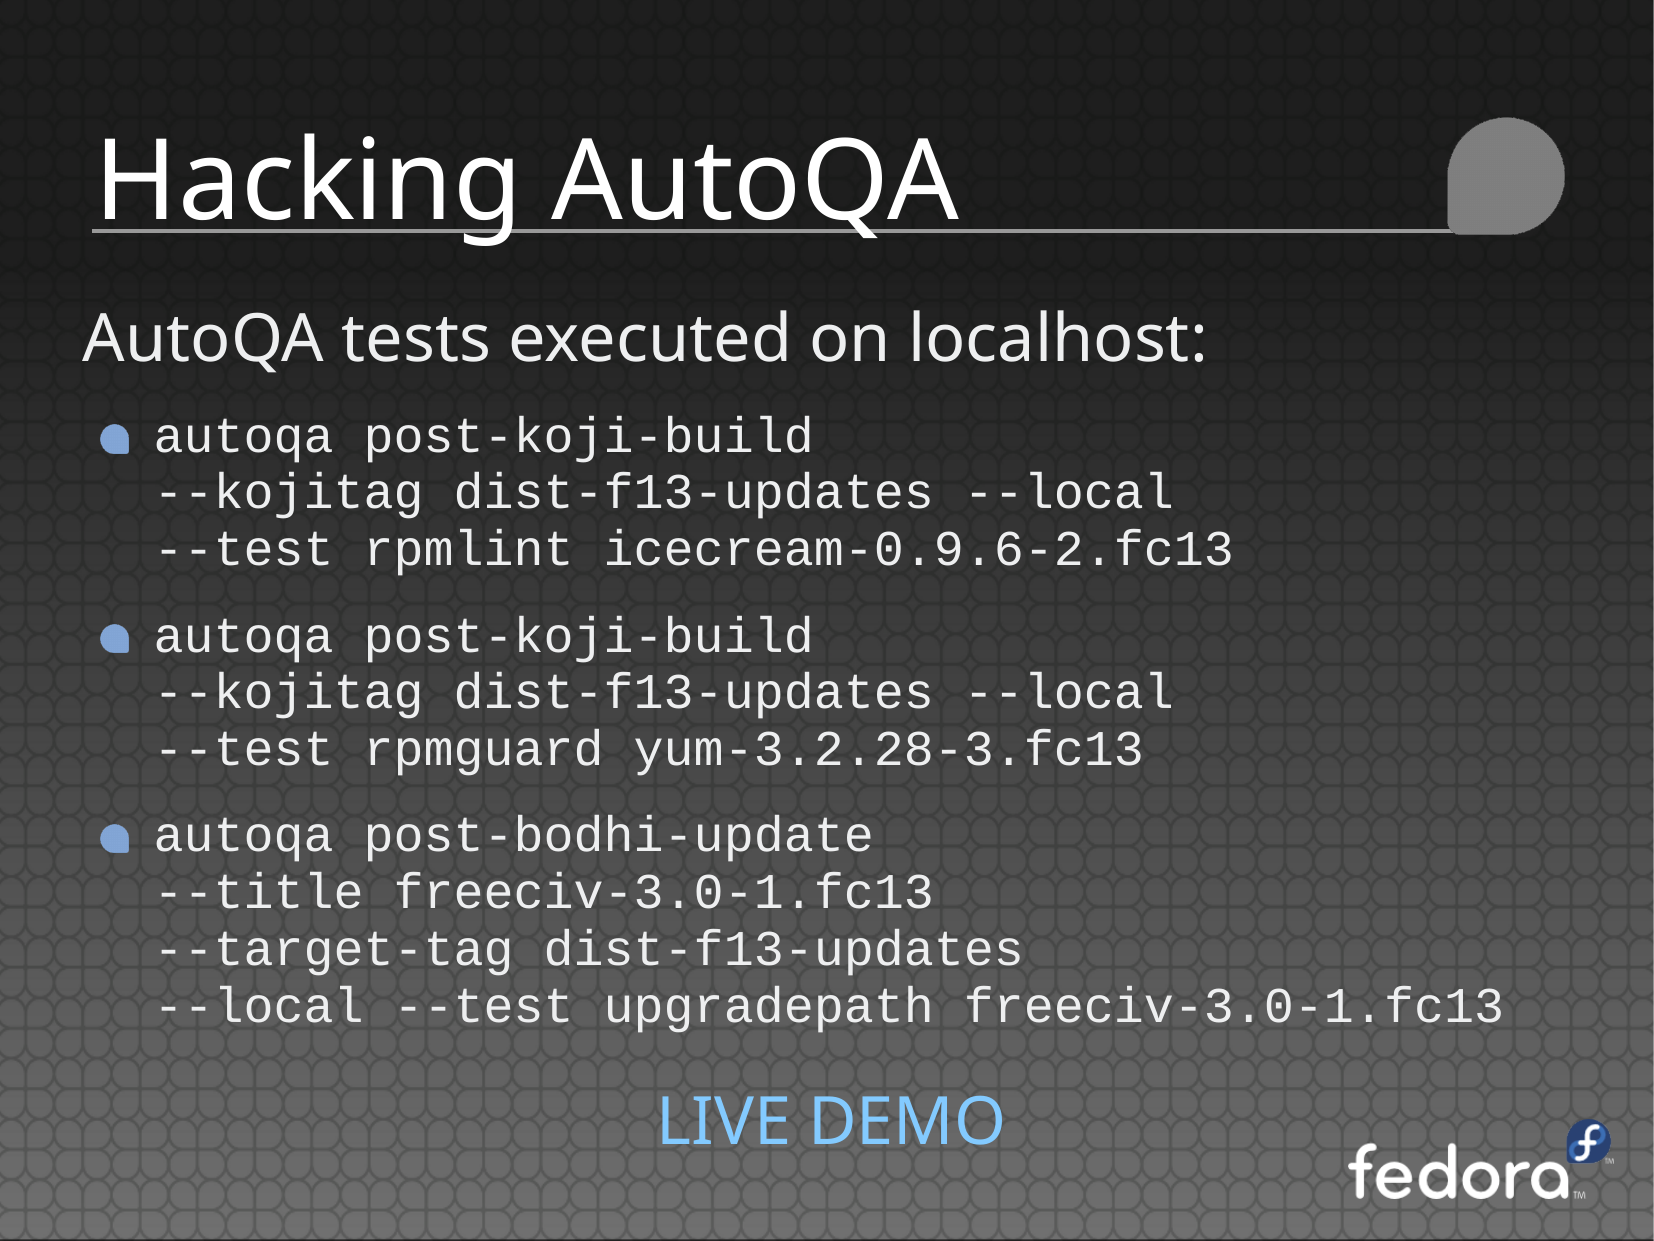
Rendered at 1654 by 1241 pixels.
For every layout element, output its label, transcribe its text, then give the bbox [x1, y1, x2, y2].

list AutoQA tests executed on localhost: autoqa post-koji-build --kojitag dist-f13-updates --local --test rpmlint icecream-0.9.6-2.fc13 autoqa post-koji-build --kojitag dist-f13-updates --local --test rpmguard yum-3.2.28-3.fc13 autoqa post-bodhi-update --title freeciv-3.0-1.fc13 --target-tag dist-f13-updates --local --test upgradepath freeciv-3.0-1.fc13 [82, 290, 1571, 1025]
title Hacking AutoQA [94, 100, 1426, 251]
text_box LIVE DEMO [649, 1073, 1014, 1152]
picture [0, 0, 1654, 1241]
